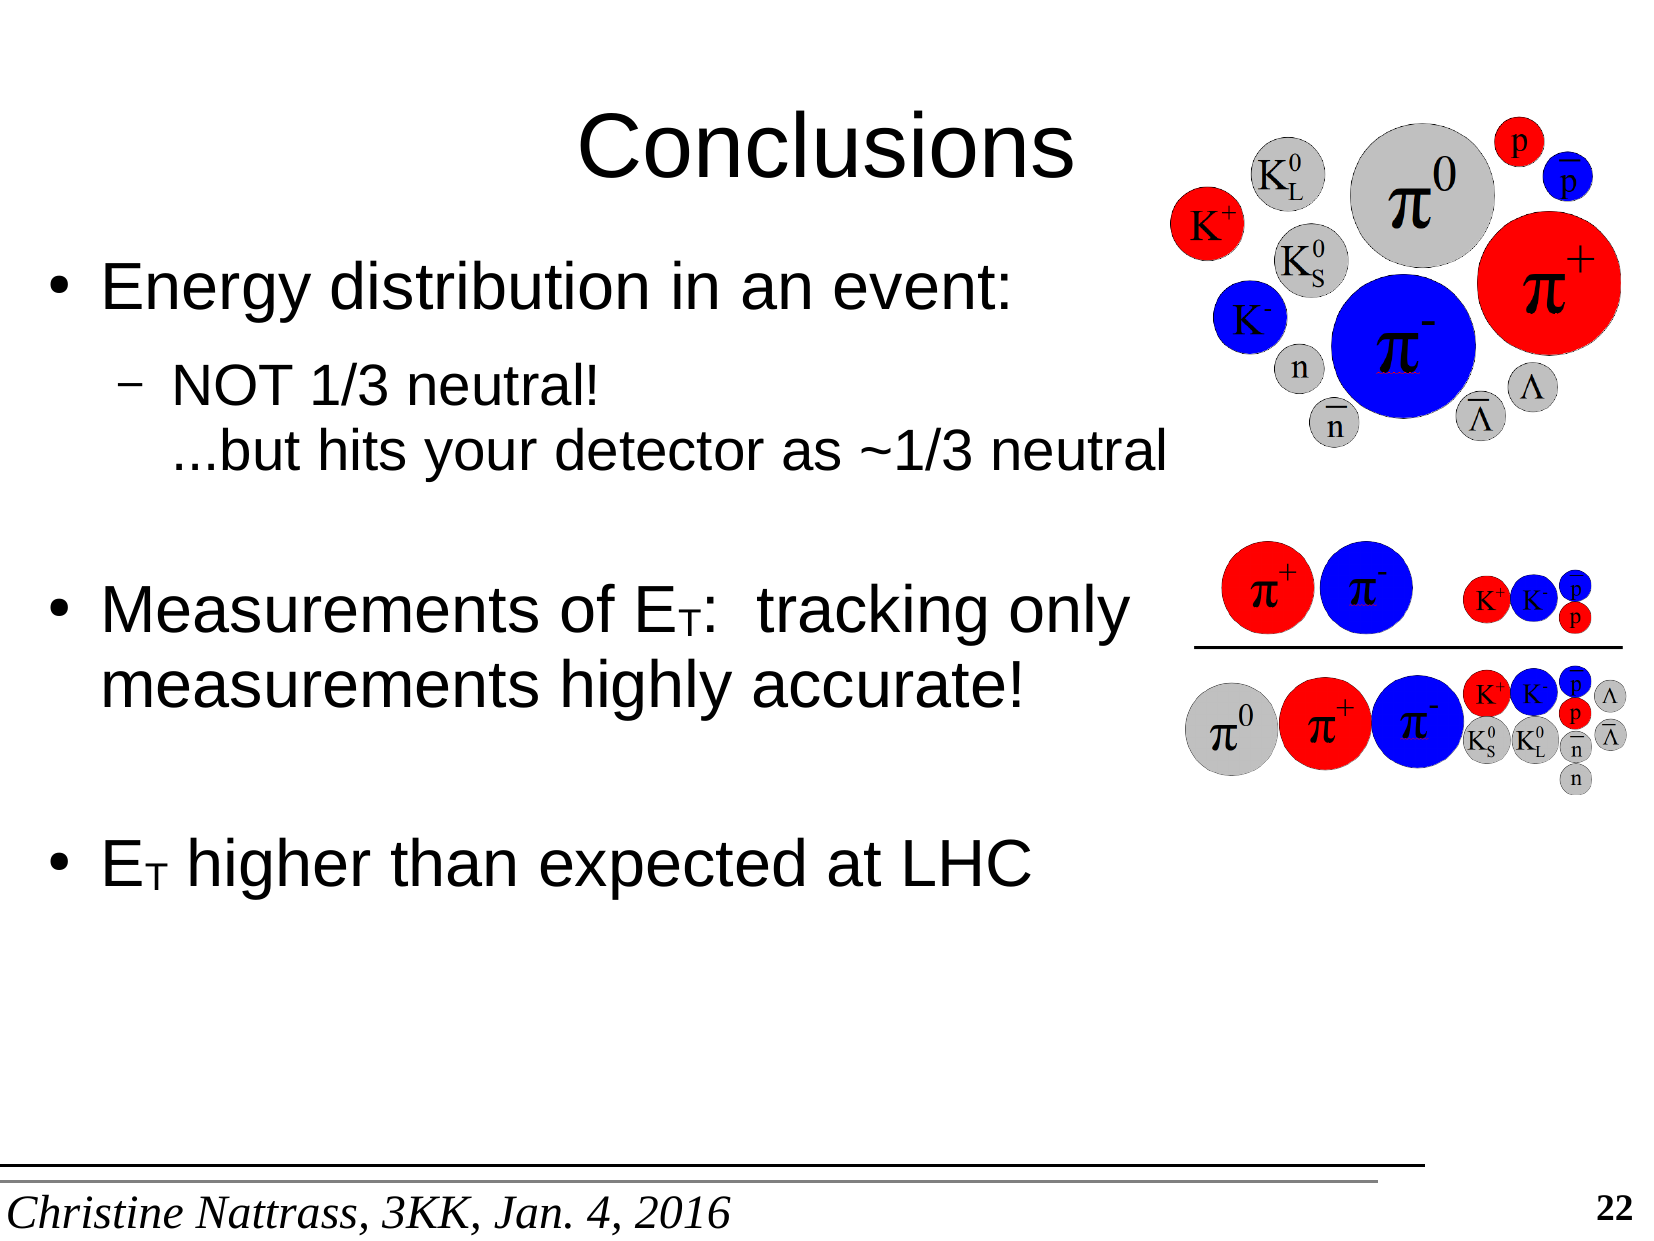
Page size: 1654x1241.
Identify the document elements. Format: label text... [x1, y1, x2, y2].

title Conclusions [82, 41, 1571, 248]
list Energy distribution in an event: NOT 1/3 neutral! ...but hits your detector as ~1/3 neutral Measurements of ET: tracking only measurements highly accurate! ET higher than expected at LHC [29, 248, 1246, 969]
picture [1170, 116, 1621, 451]
picture [1185, 541, 1636, 796]
